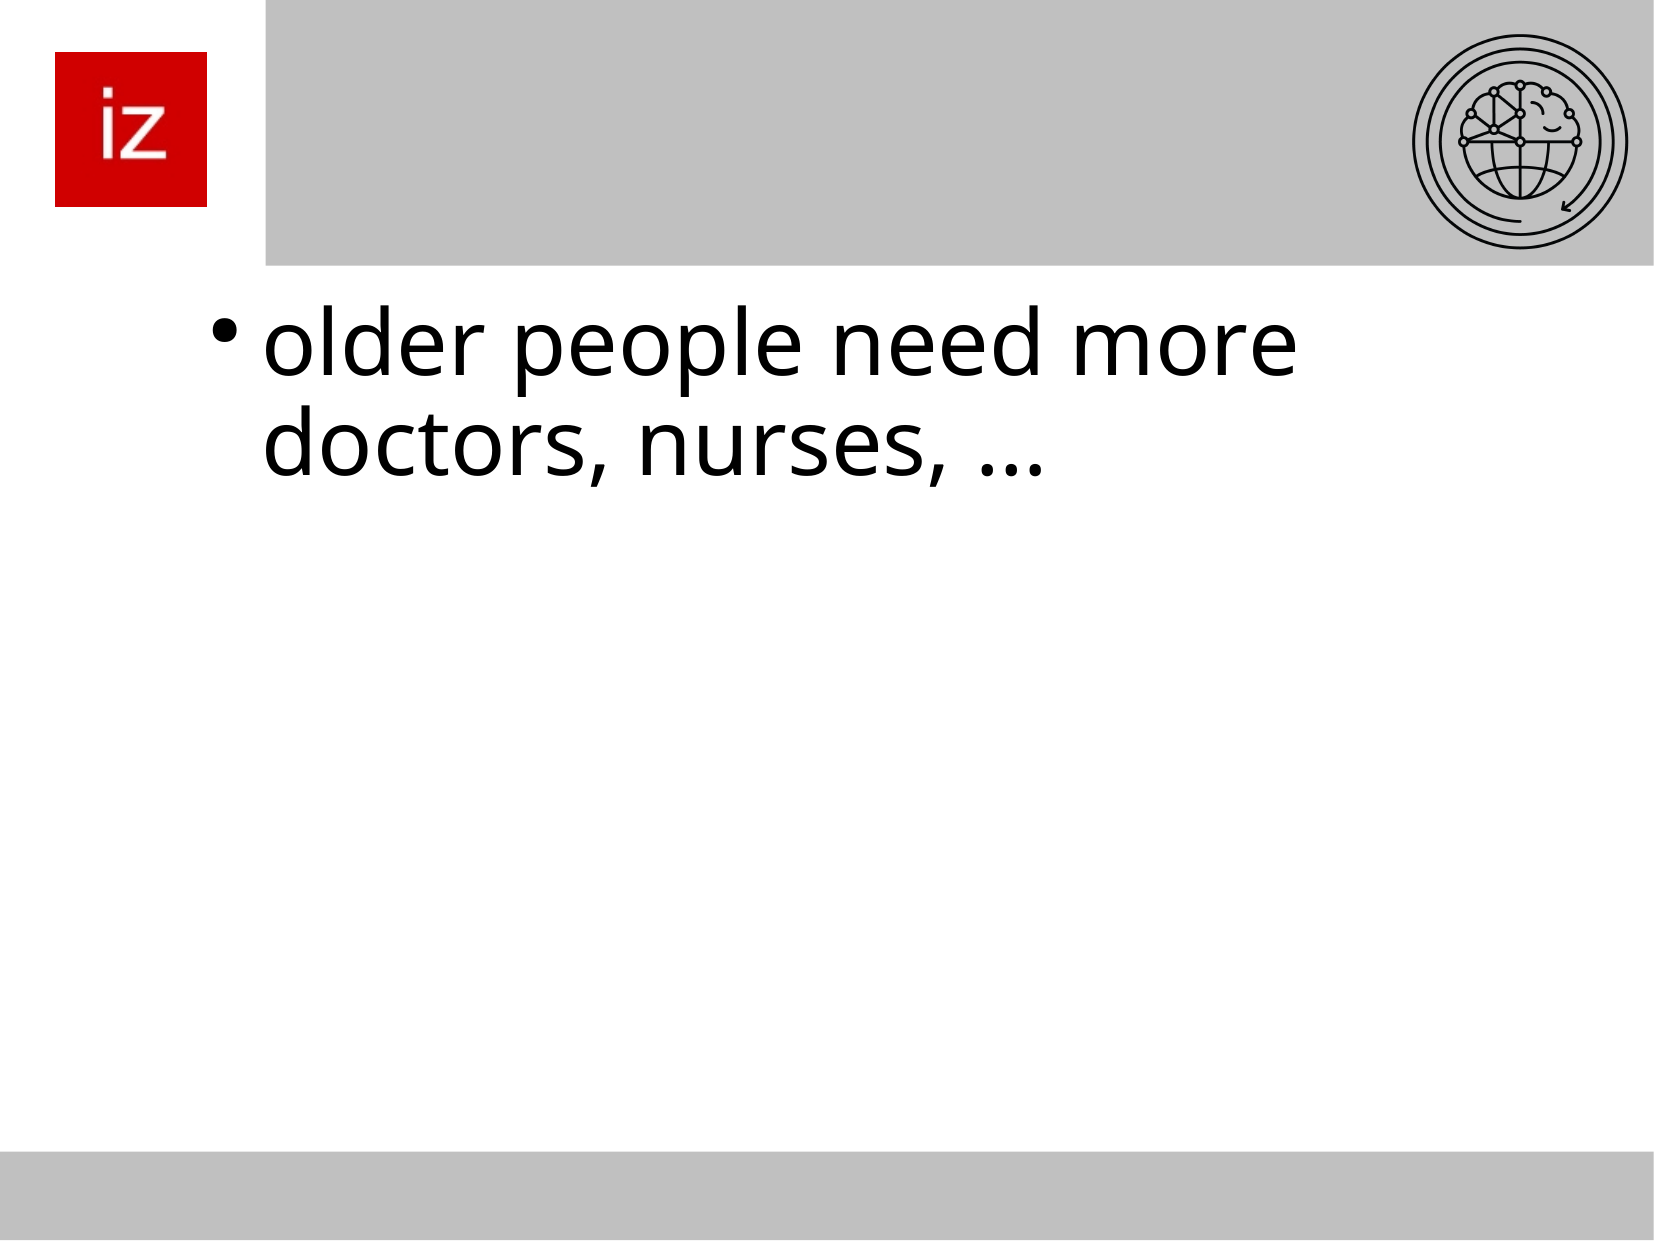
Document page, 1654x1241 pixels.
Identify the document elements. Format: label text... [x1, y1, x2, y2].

picture [55, 52, 207, 207]
list older people need more doctors, nurses, … [94, 295, 1506, 1077]
picture [1352, 0, 1654, 309]
